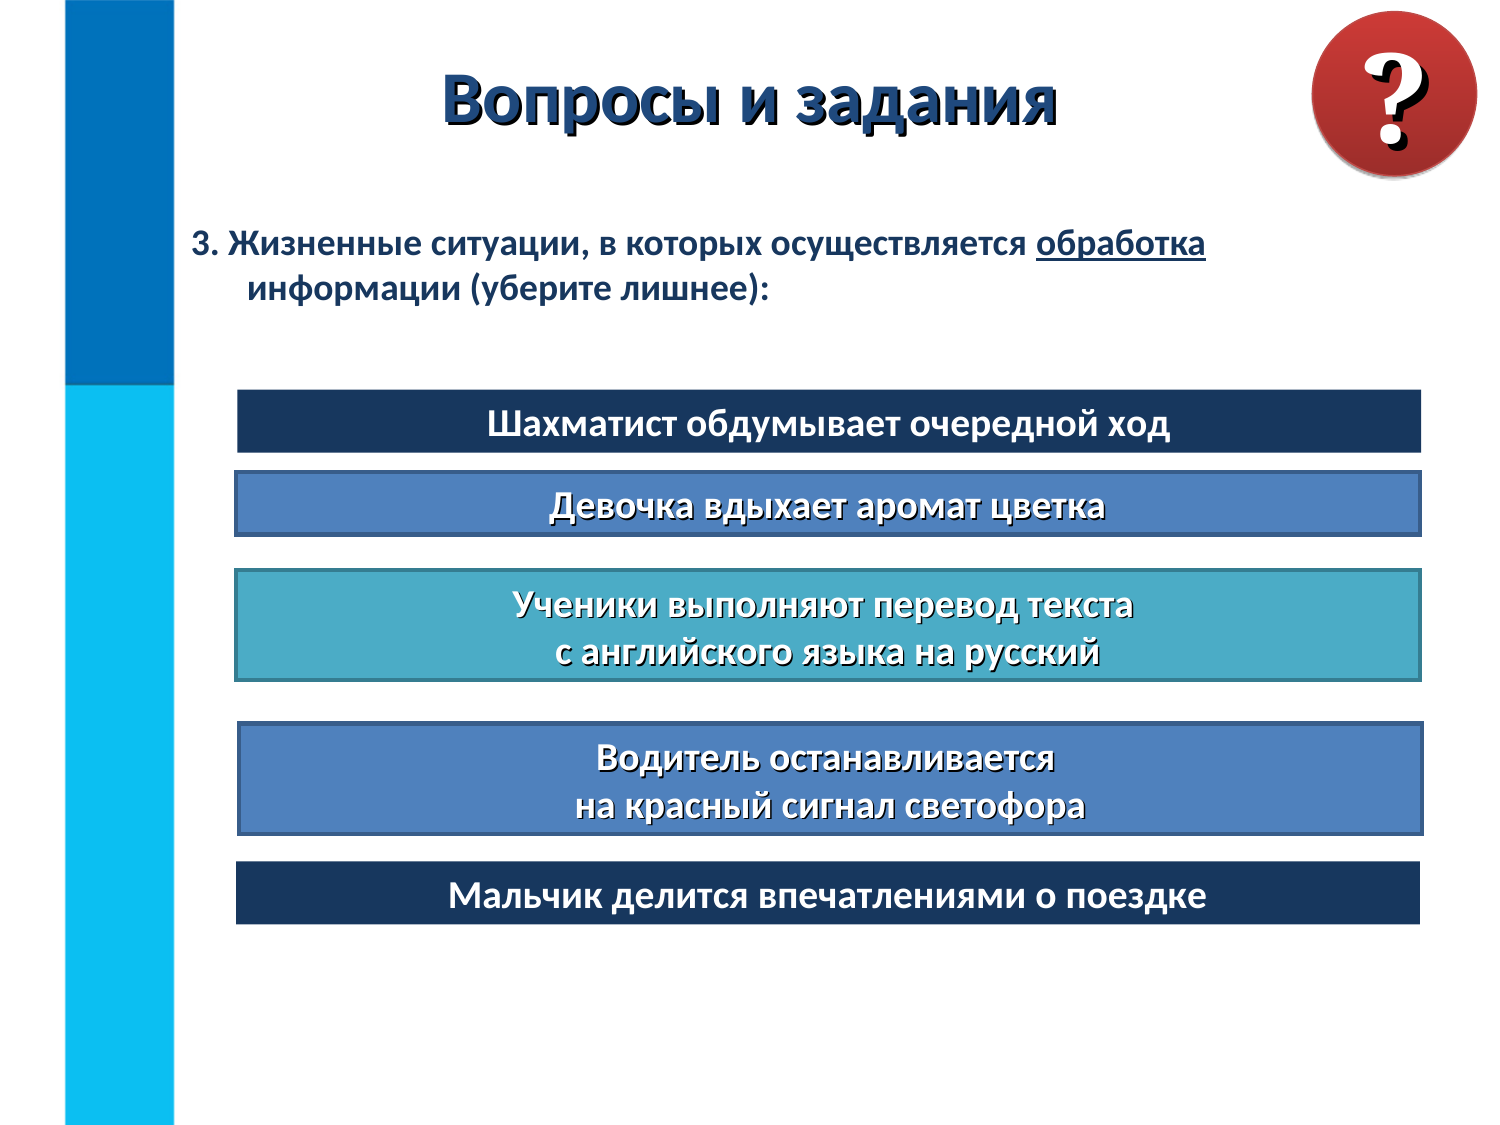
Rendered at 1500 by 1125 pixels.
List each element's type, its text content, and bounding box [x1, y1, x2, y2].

text_box Мальчик делится впечатлениями о поездке [236, 861, 1420, 925]
text_box Ученики выполняют перевод текста с английского языка на русский [236, 569, 1420, 681]
title Вопросы и задания [75, 0, 1426, 188]
text_box Водитель останавливается на красный сигнал светофора [238, 723, 1423, 834]
text_box Девочка вдыхает аромат цветка [236, 471, 1420, 535]
list 3. Жизненные ситуации, в которых осуществляется обработка информации (уберите лишнее): [175, 210, 1444, 352]
text_box ? [1312, 11, 1477, 176]
picture [0, 0, 1500, 1125]
text_box Шахматист обдумывает очередной ход [237, 389, 1422, 453]
